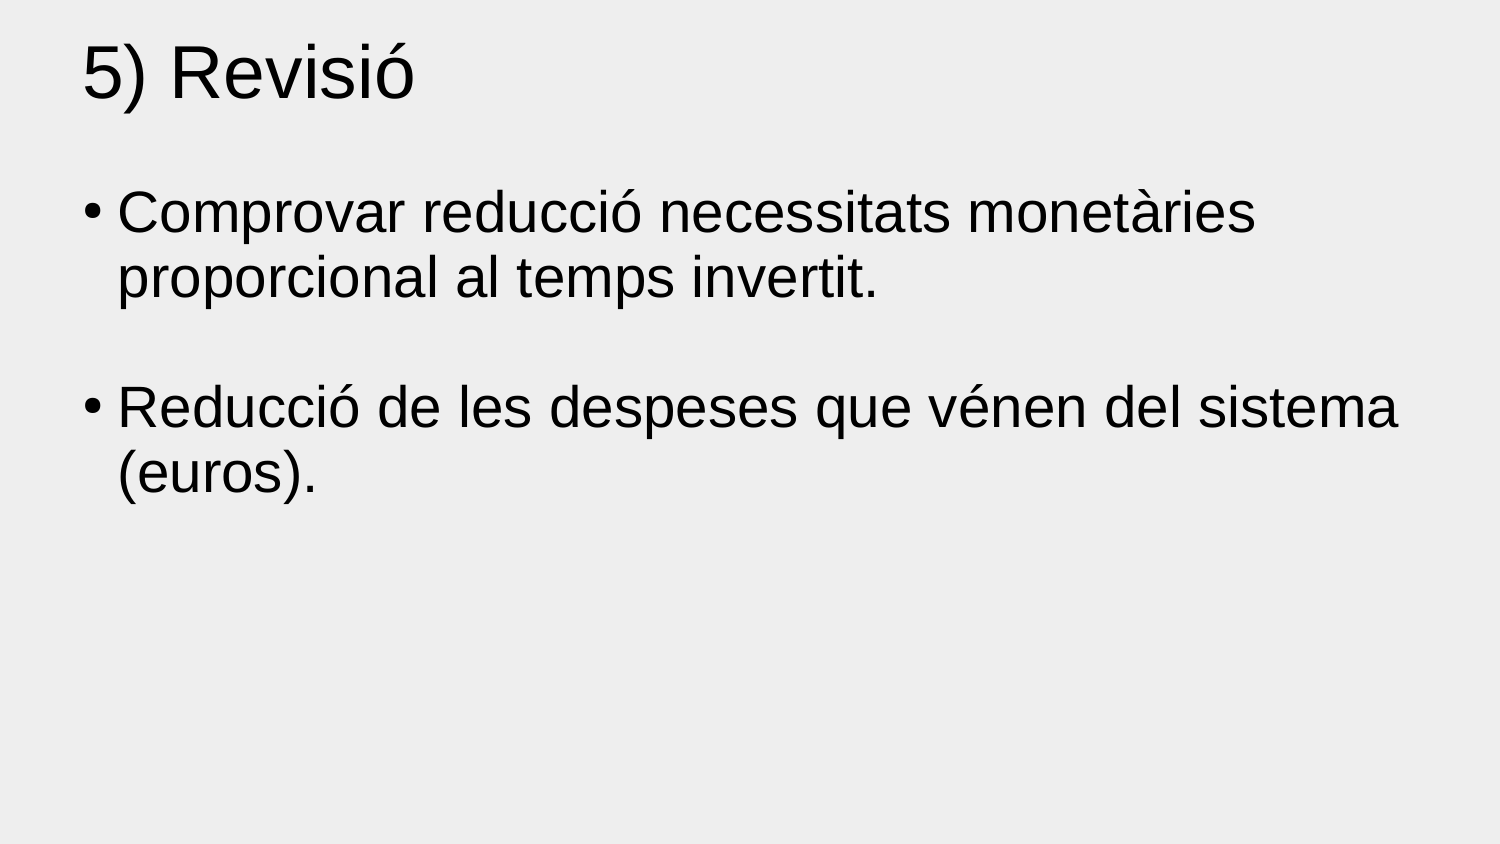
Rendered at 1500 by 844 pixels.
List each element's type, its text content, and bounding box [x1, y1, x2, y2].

text_box 5) Revisió Comprovar reducció necessitats monetàries proporcional al temps invertit. Reducció de les despeses que vénen del sistema (euros). [67, 23, 1477, 832]
